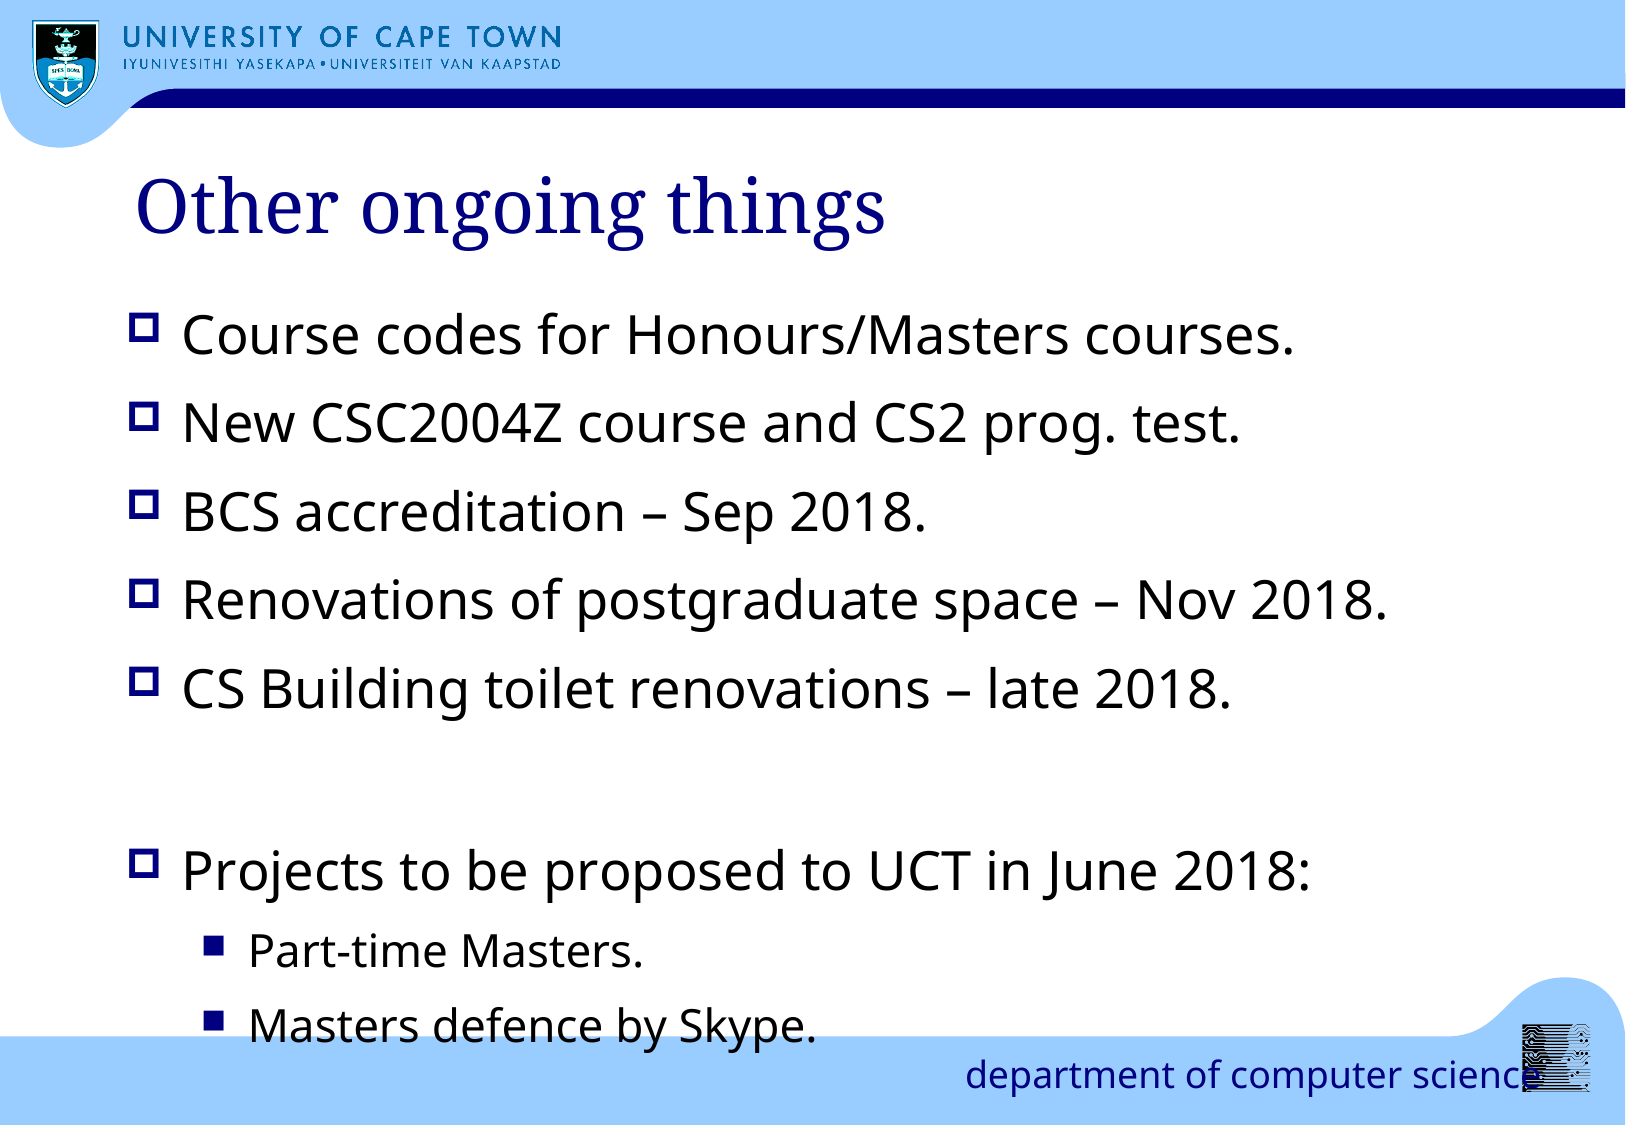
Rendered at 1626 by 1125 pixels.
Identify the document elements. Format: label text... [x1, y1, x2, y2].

picture [1526, 1070, 1536, 1076]
picture [120, 23, 563, 71]
picture [1522, 1024, 1591, 1092]
list Course codes for Honours/Masters courses. New CSC2004Z course and CS2 prog. test. BCS accreditation – Sep 2018. Renovations of postgraduate space – Nov 2018. CS Building toilet renovations – late 2018. Projects to be proposed to UCT in June 2018: Part-time Masters. Masters defence by Skype. [125, 296, 1570, 985]
title Other ongoing things [134, 140, 1571, 268]
picture [32, 20, 100, 109]
